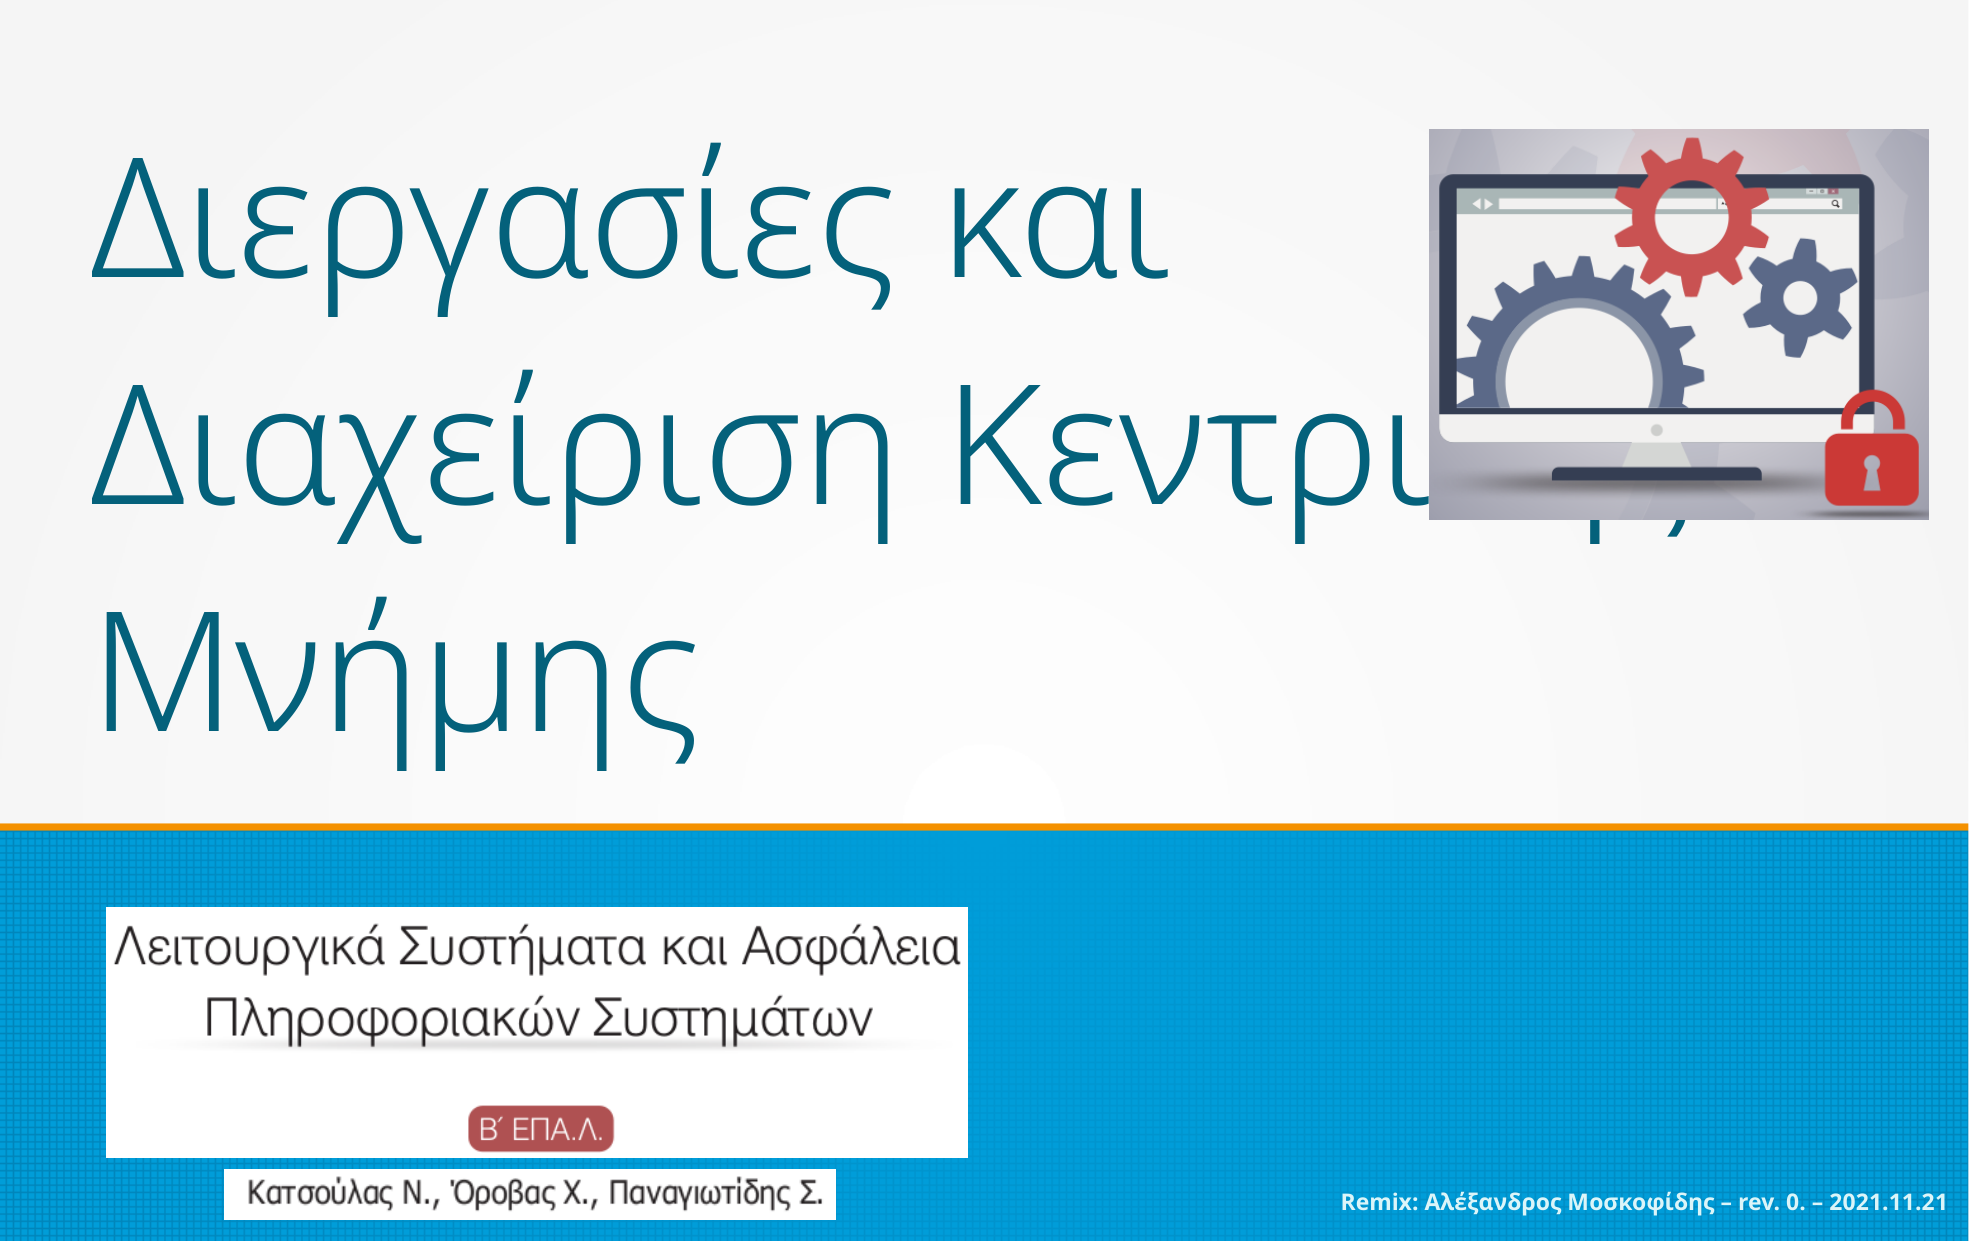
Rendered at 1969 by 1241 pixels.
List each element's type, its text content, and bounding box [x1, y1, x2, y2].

picture [225, 1170, 835, 1219]
picture [0, 0, 1969, 830]
subtitle Remix: Αλέξανδρος Μοσκοφίδης – rev. 0. – 2021.11.21 [1080, 1186, 1949, 1229]
picture [107, 908, 967, 1157]
title Διεργασίες και Διαχείριση Κεντρικής Μνήμης [90, 49, 1862, 781]
